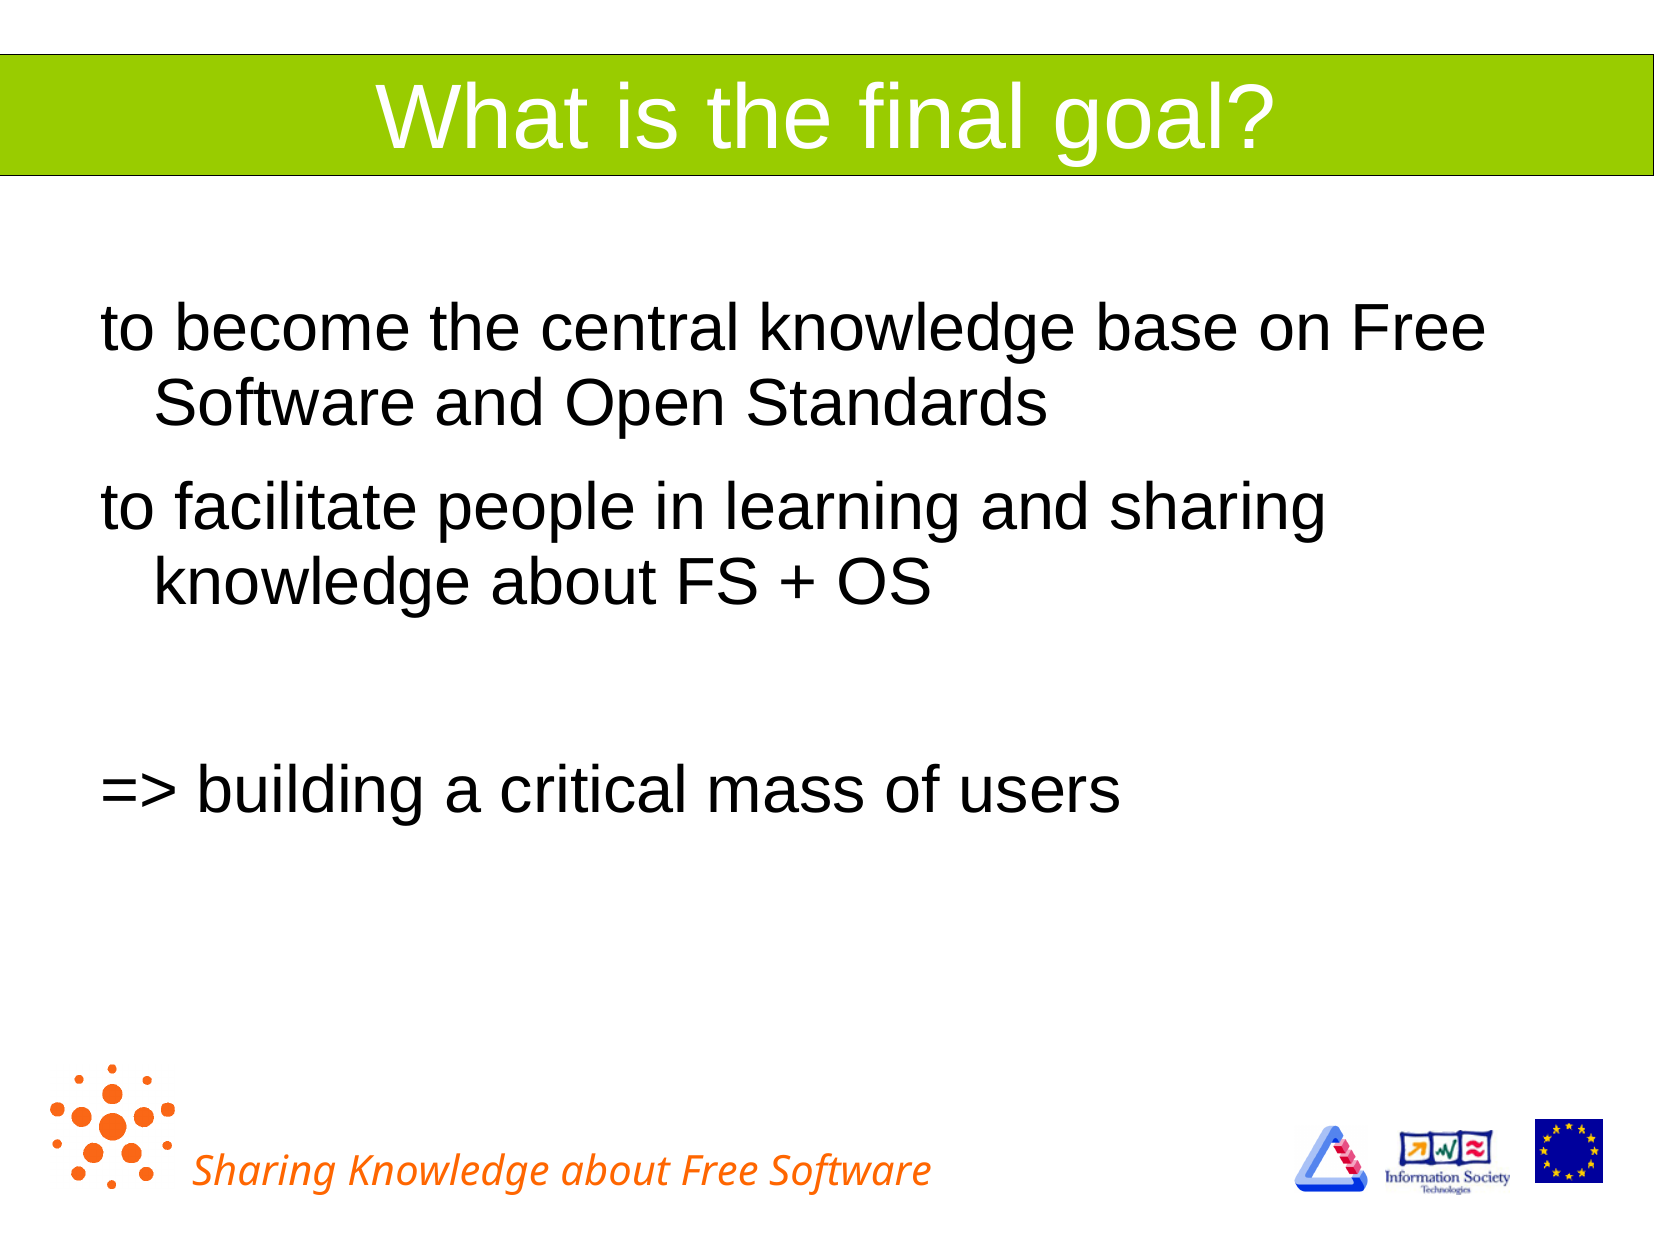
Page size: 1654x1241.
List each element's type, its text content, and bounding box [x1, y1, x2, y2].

title What is the final goal? [82, 59, 1571, 174]
picture [50, 1064, 175, 1189]
picture [1385, 1130, 1510, 1195]
picture [1294, 1125, 1368, 1193]
picture [1535, 1119, 1603, 1183]
list to become the central knowledge base on Free Software and Open Standards to facilitate people in learning and sharing knowledge about FS + OS => building a critical mass of users [82, 290, 1571, 1109]
